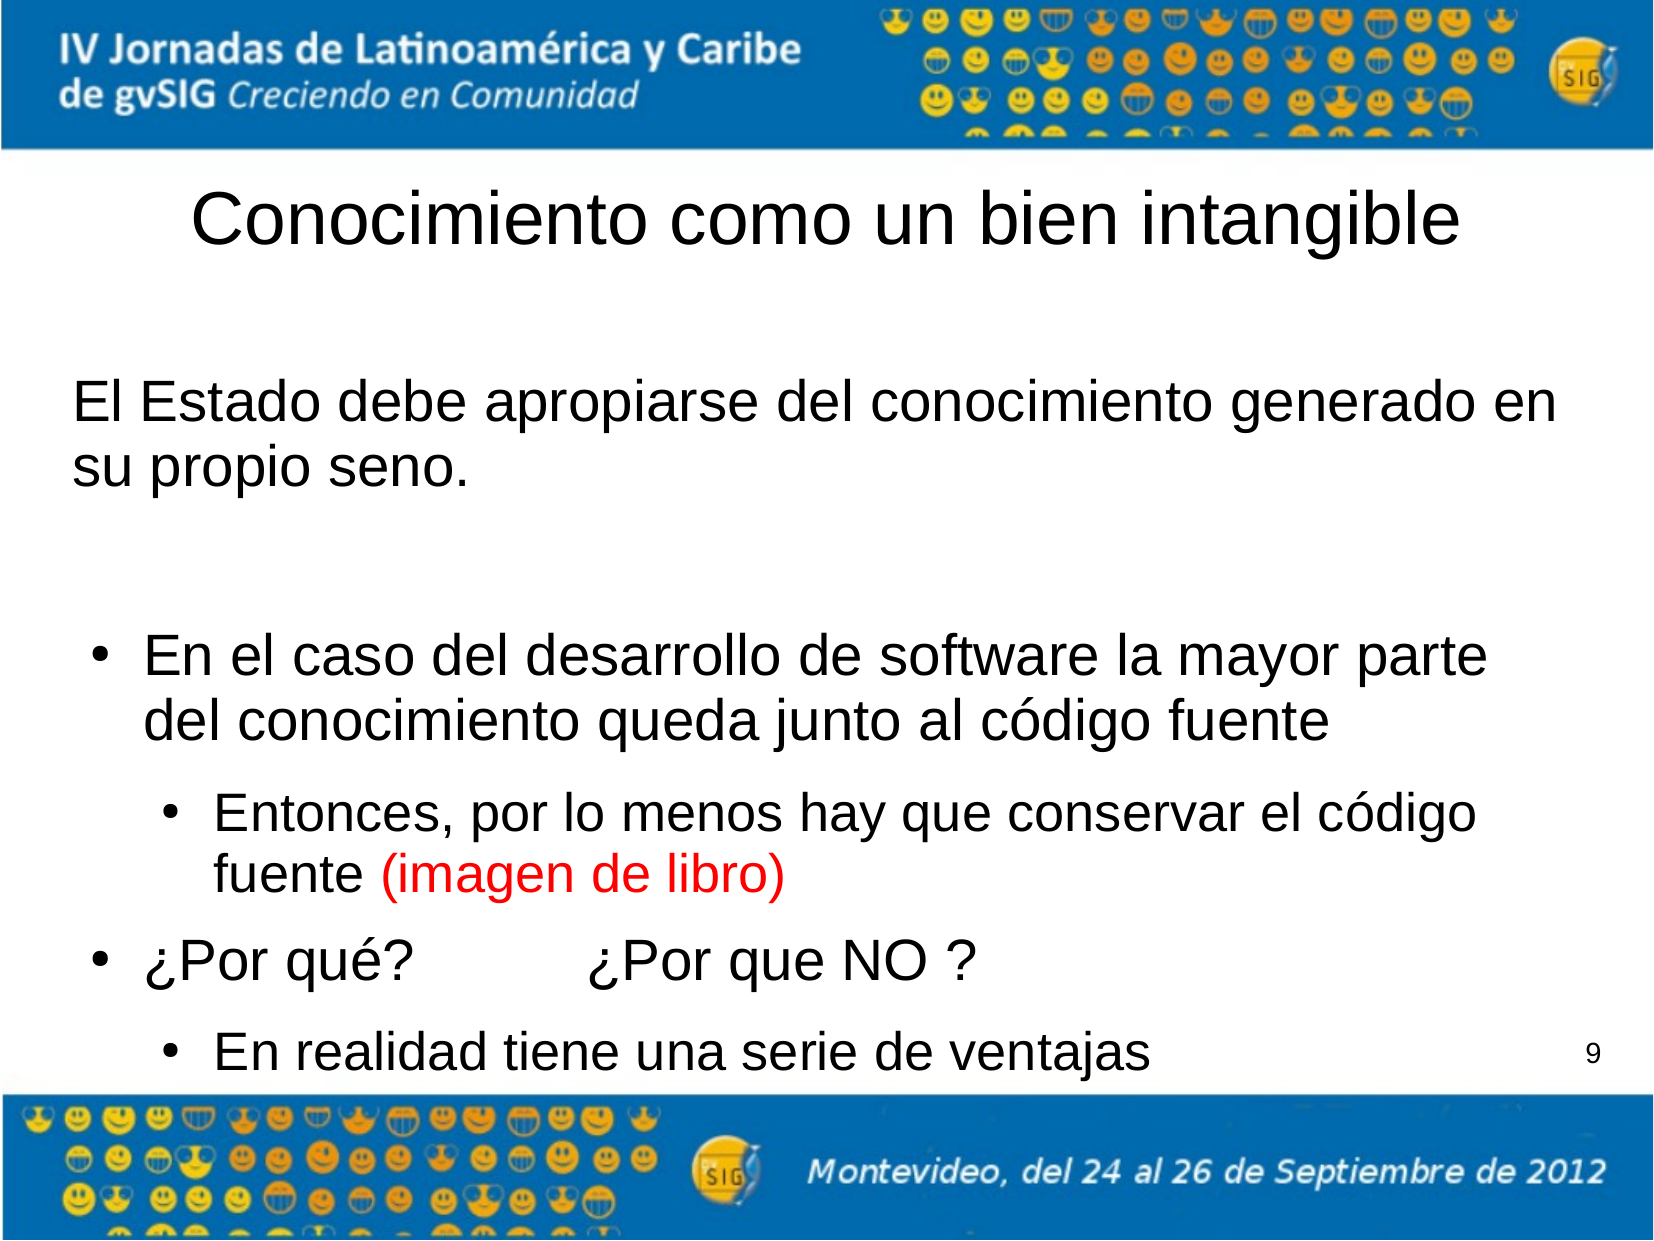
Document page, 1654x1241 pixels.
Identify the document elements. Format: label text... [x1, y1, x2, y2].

title Conocimiento como un bien intangible [82, 168, 1571, 269]
picture [0, 0, 1654, 1240]
list El Estado debe apropiarse del conocimiento generado en su propio seno. En el caso del desarrollo de software la mayor parte del conocimiento queda junto al código fuente Entonces, por lo menos hay que conservar el código fuente (imagen de libro) ¿Por qué? ¿Por que NO ? En realidad tiene una serie de ventajas [72, 369, 1565, 1086]
